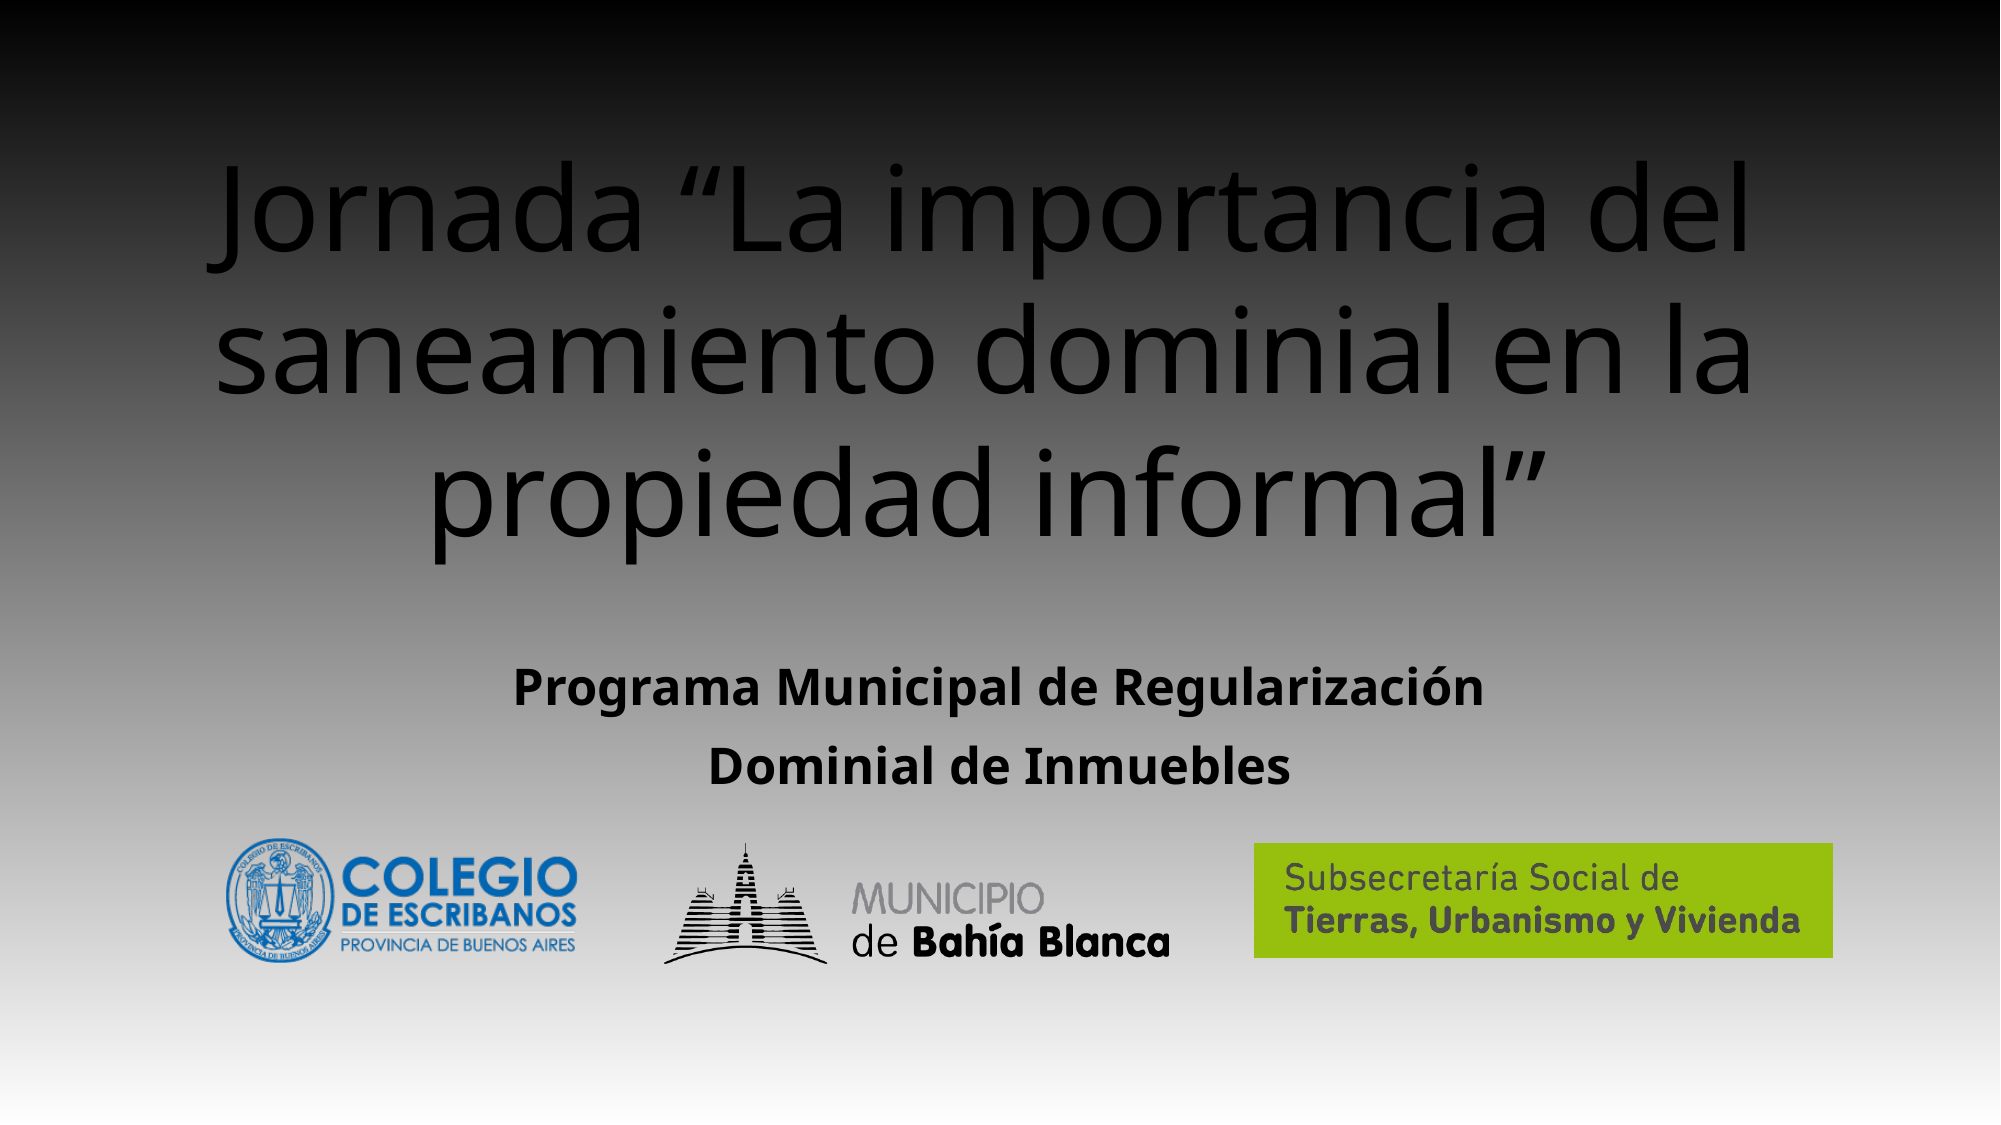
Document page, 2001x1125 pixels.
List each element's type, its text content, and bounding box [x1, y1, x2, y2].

picture [664, 843, 1169, 964]
title Jornada “La importancia del saneamiento dominial en la propiedad informal” [140, 125, 1833, 568]
subtitle Programa Municipal de Regularización Dominial de Inmuebles [249, 647, 1750, 803]
picture [225, 837, 579, 964]
picture [1254, 843, 1833, 958]
